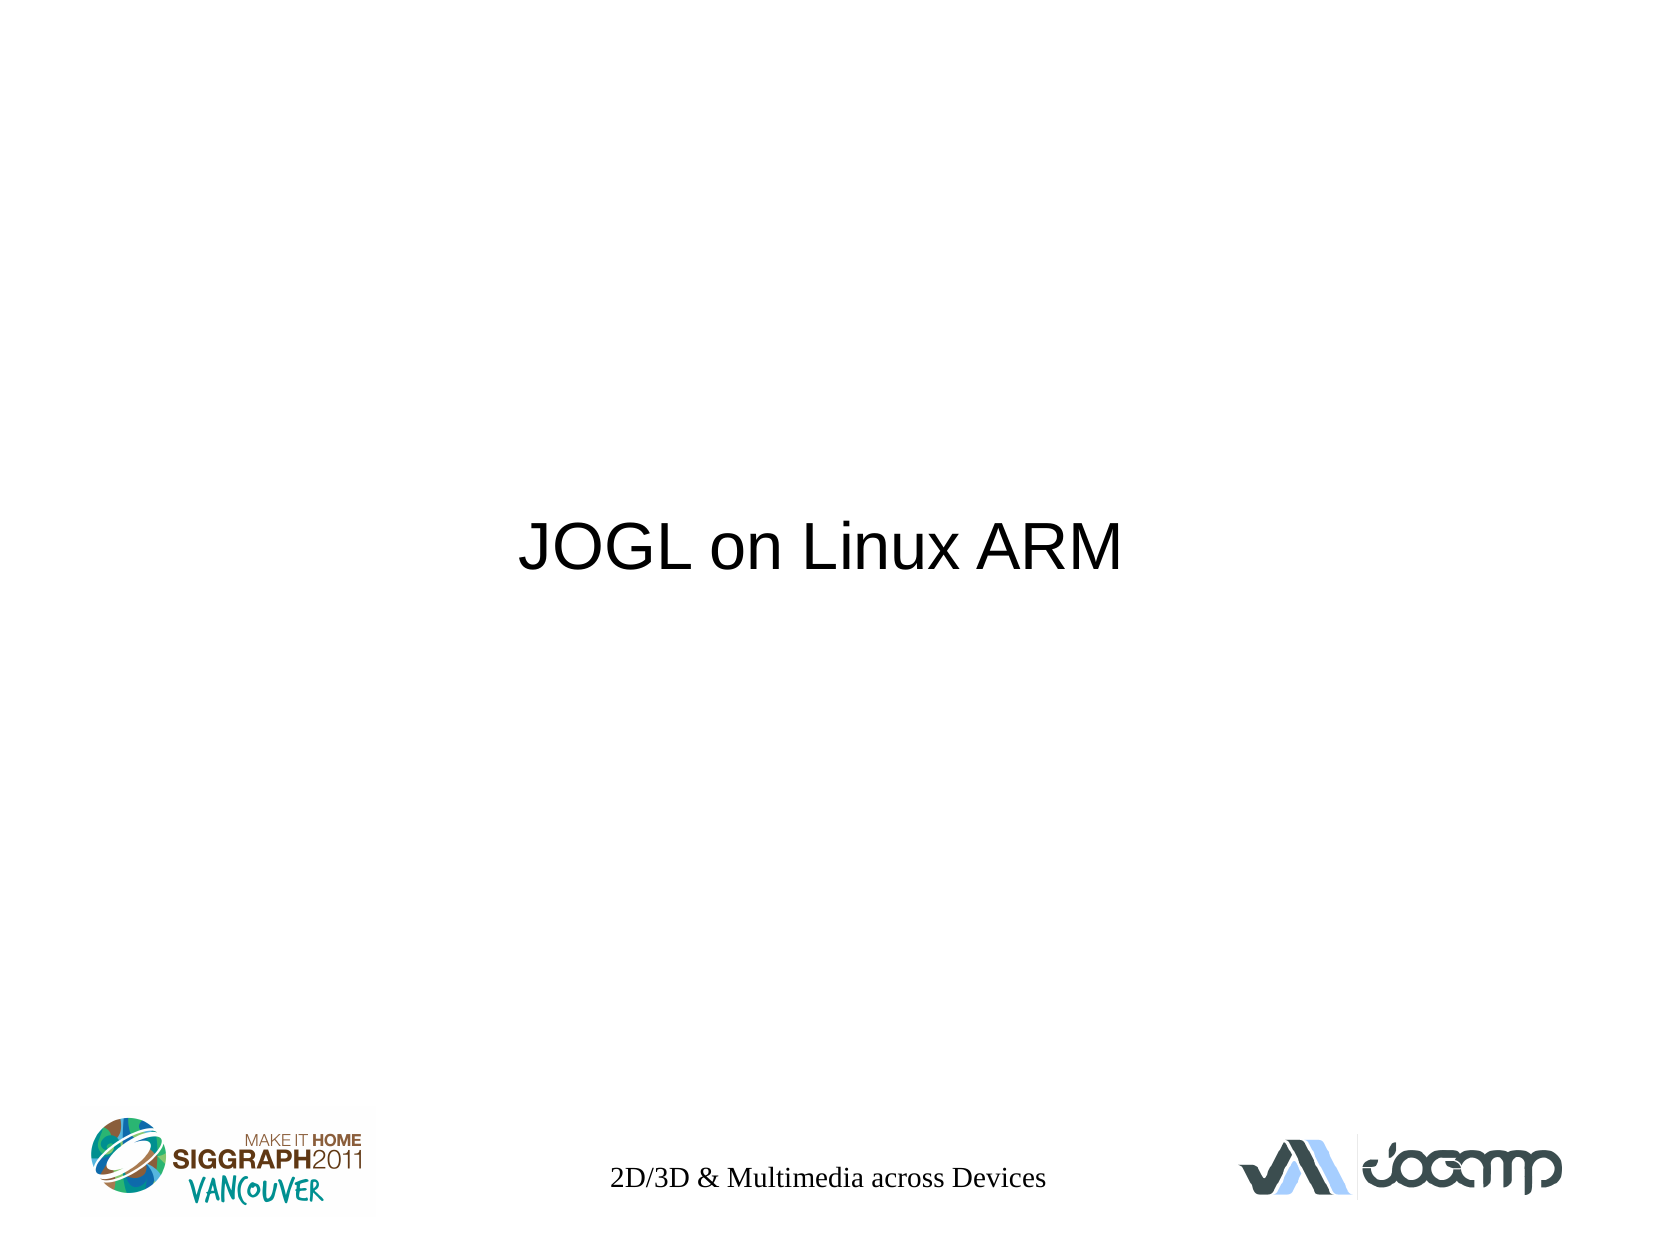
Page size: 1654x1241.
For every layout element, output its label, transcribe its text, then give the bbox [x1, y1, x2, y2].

picture [80, 1106, 376, 1217]
subtitle JOGL on Linux ARM [68, 49, 1576, 1044]
picture [1237, 1134, 1562, 1200]
